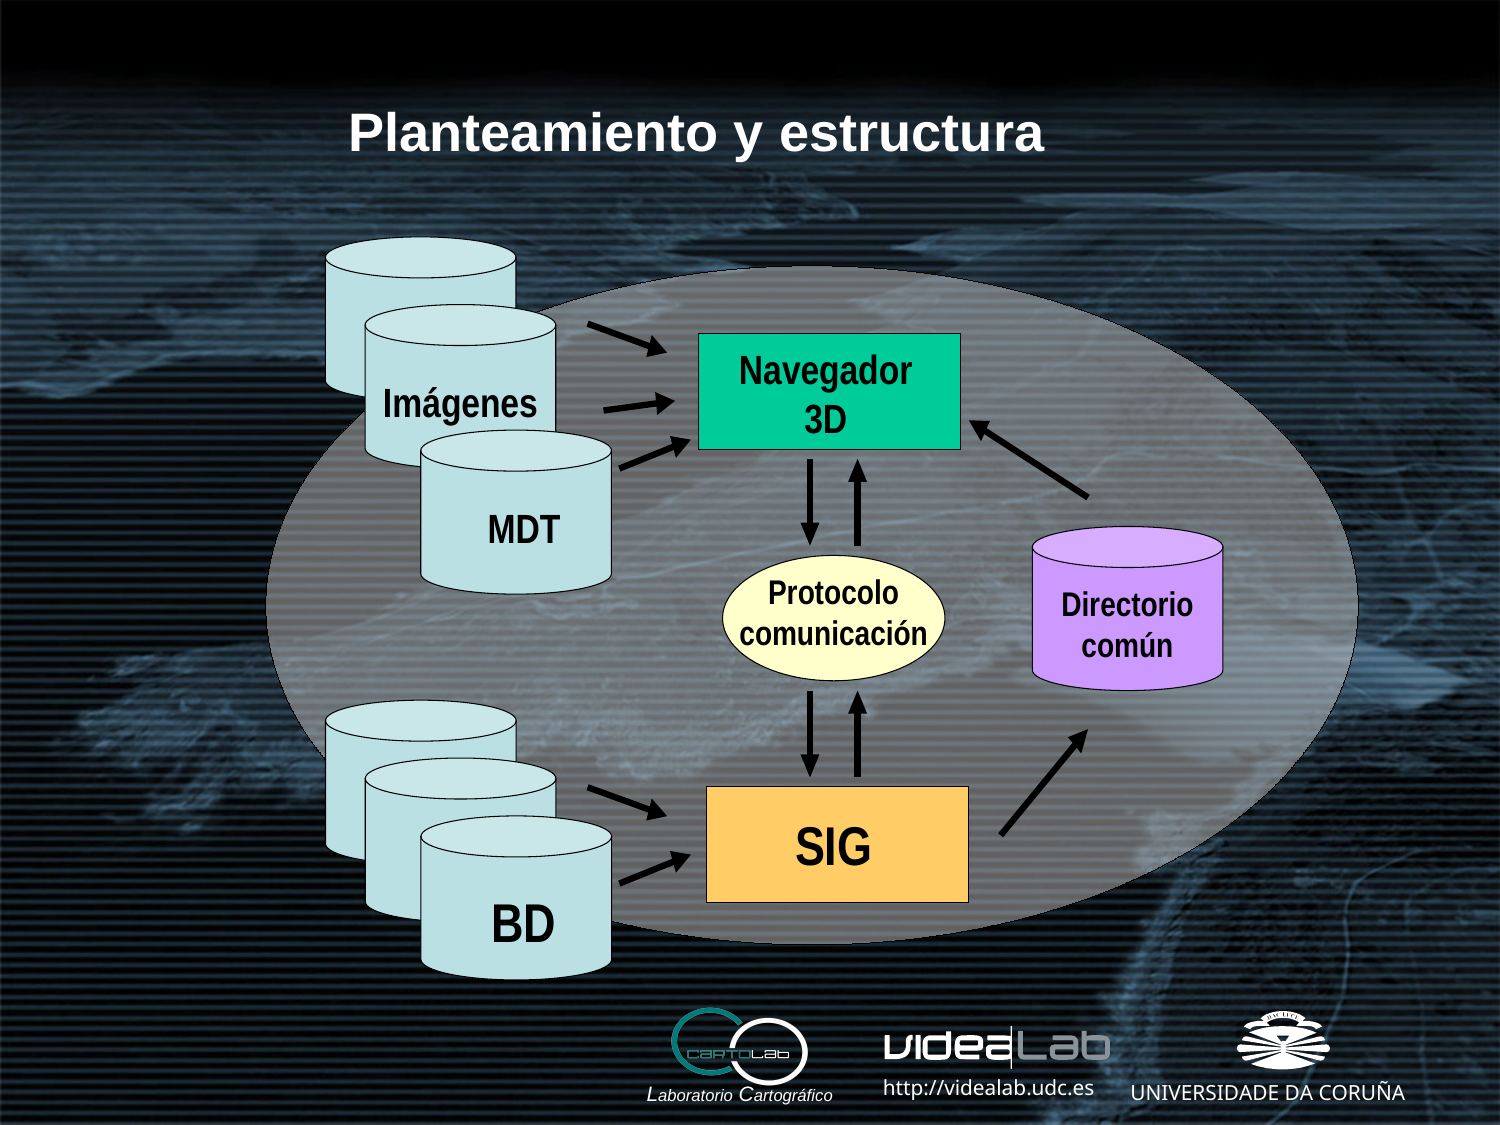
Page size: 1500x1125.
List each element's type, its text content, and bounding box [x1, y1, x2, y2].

title Planteamiento y estructura [0, 29, 1394, 237]
text_box [1241, 395, 1359, 816]
picture [0, 0, 1500, 1125]
text_box [265, 452, 324, 758]
